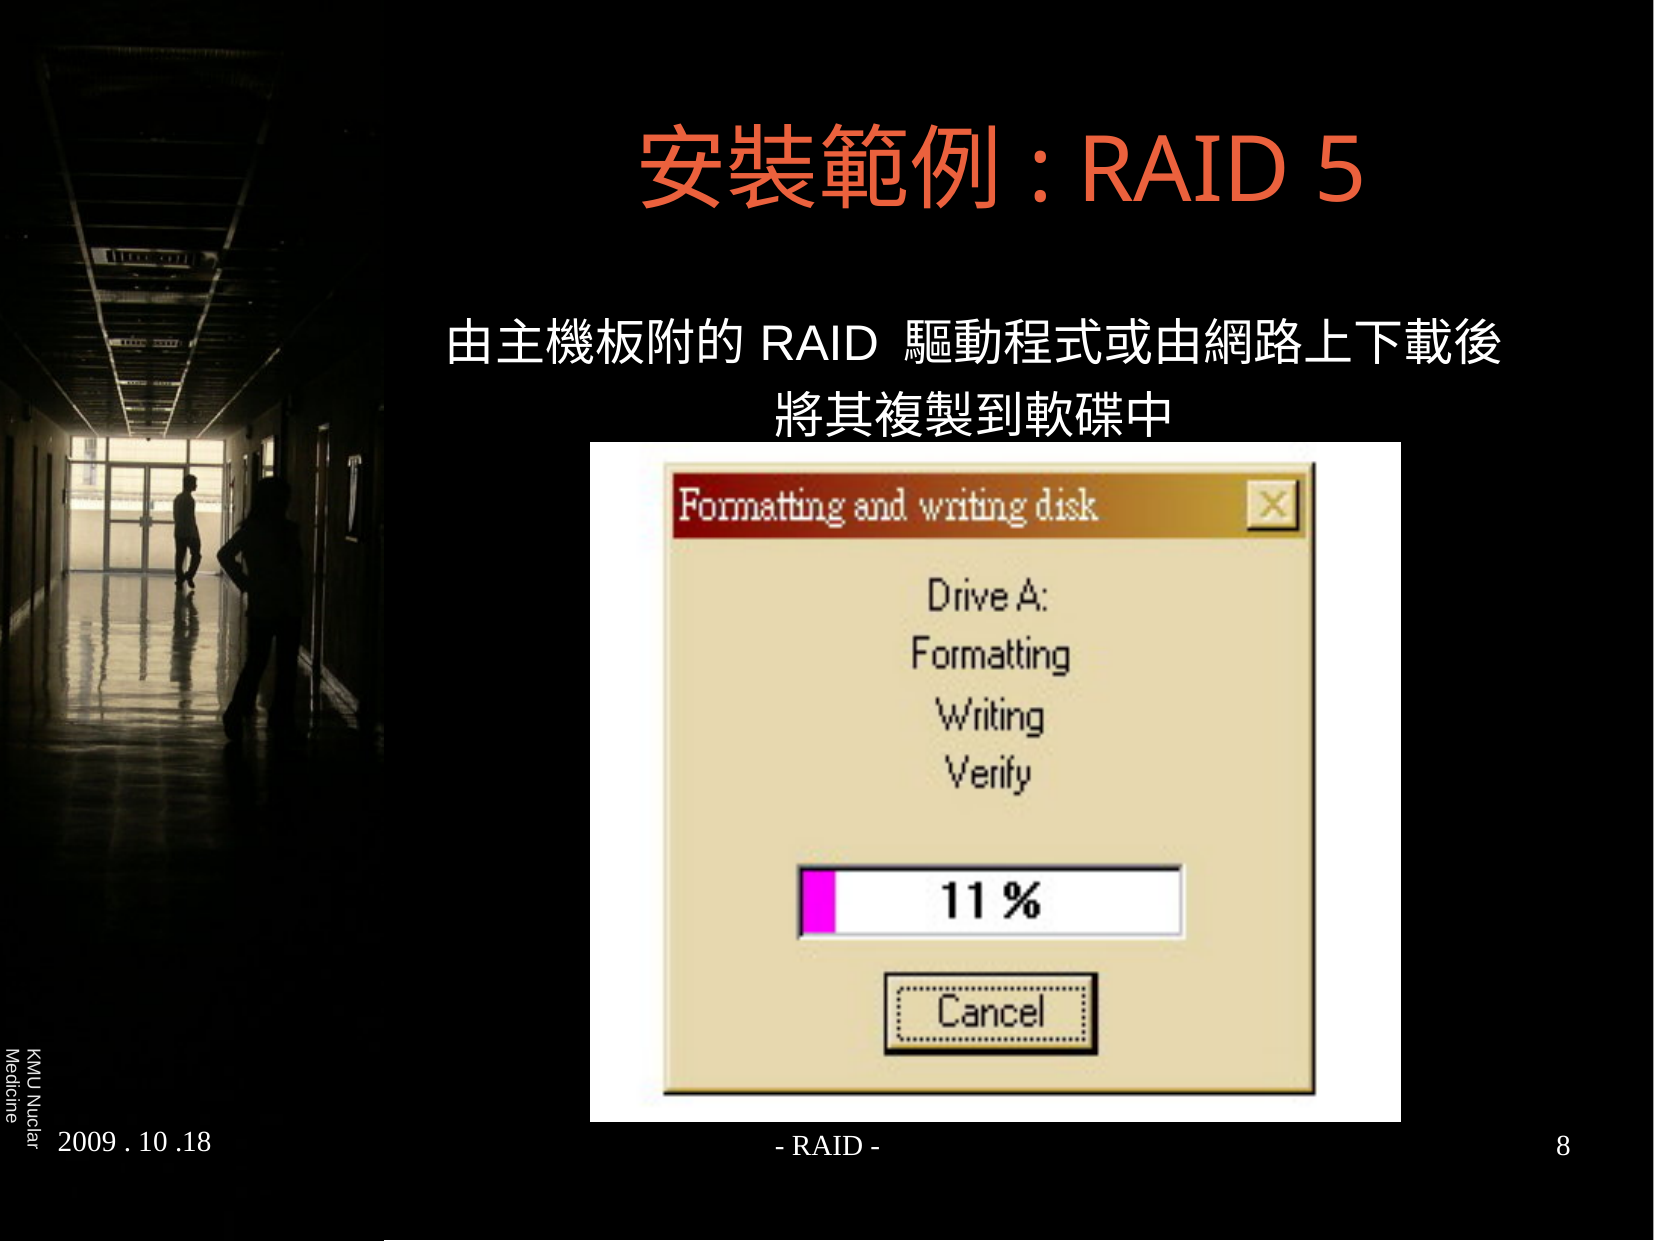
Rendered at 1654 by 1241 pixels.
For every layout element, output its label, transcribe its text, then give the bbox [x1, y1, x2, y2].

title 安裝範例: RAID 5 [407, 58, 1595, 266]
picture [0, 0, 384, 1241]
picture [590, 442, 1401, 1123]
text_box 由主機板附的RAID 驅動程式或由網路上下載後 將其複製到軟碟中 [413, 295, 1536, 431]
